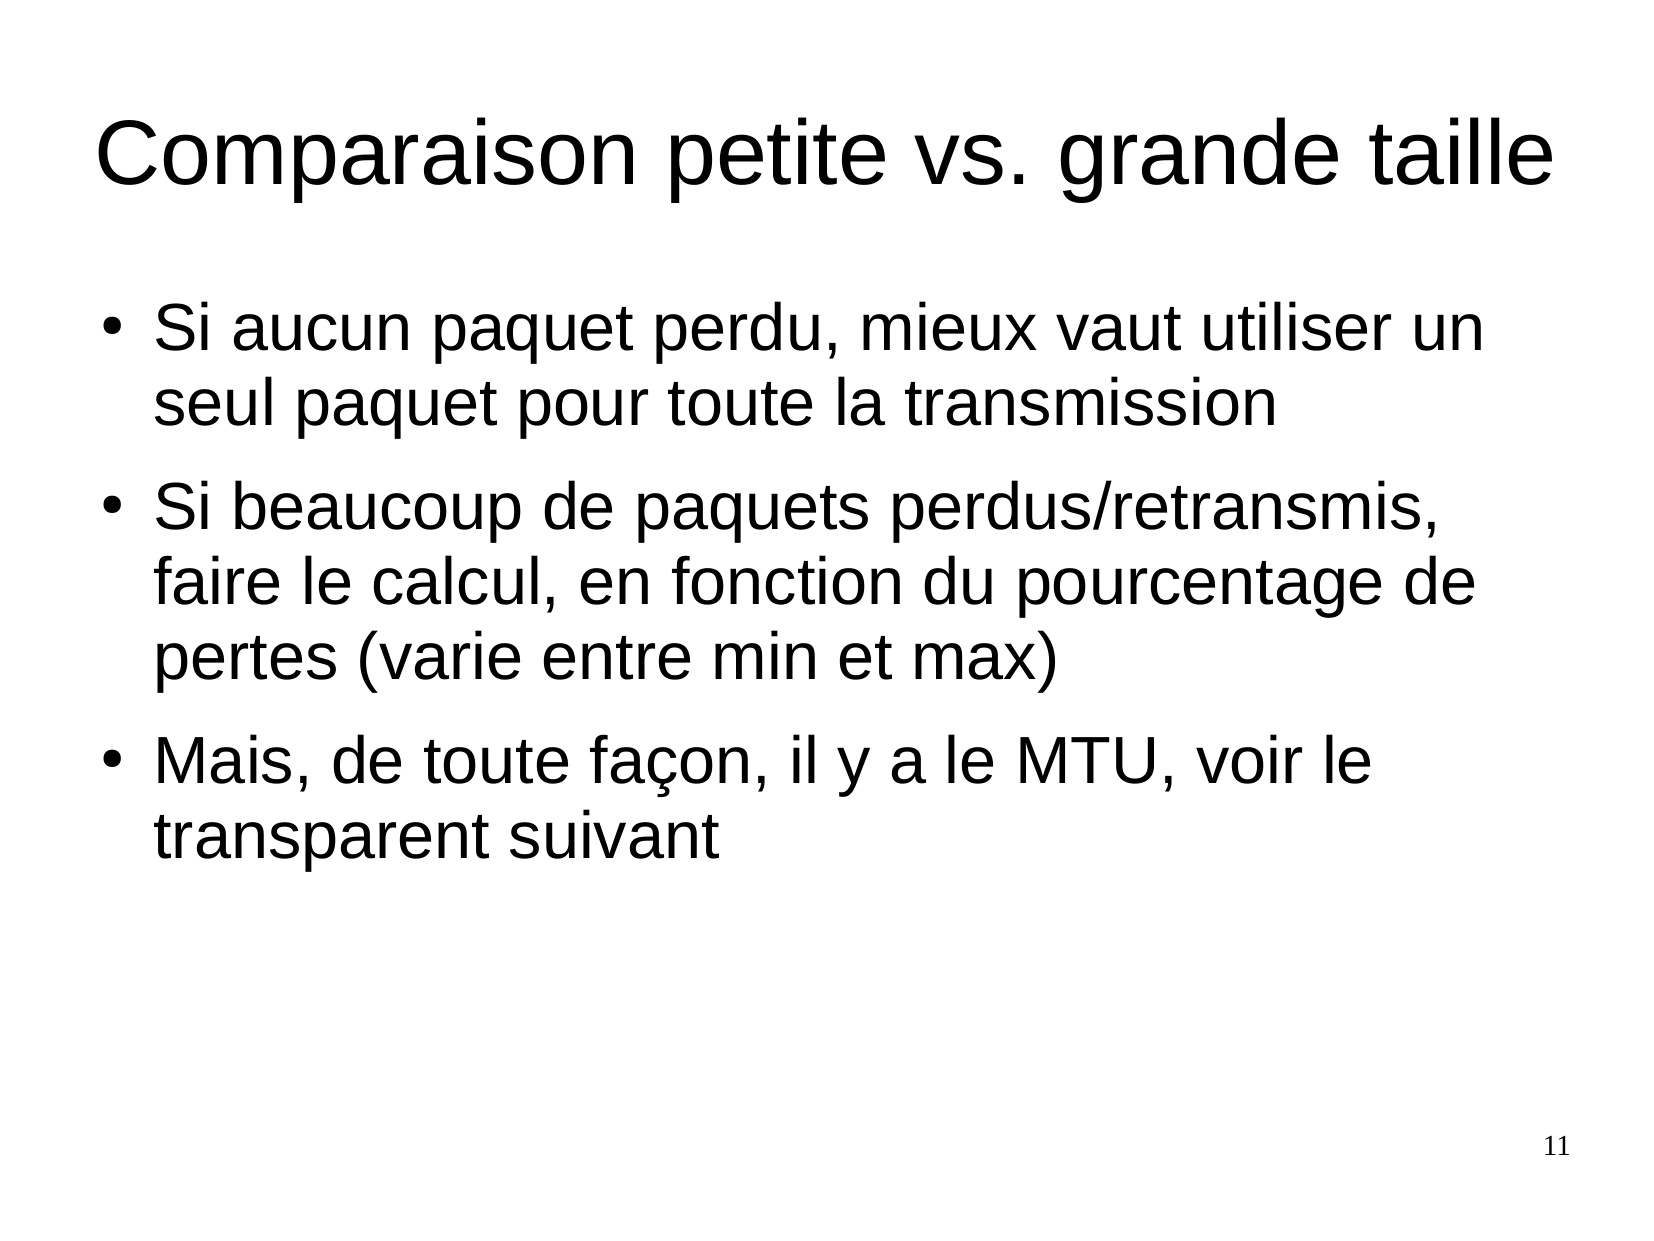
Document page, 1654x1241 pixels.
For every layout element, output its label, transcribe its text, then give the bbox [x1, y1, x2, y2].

list Si aucun paquet perdu, mieux vaut utiliser un seul paquet pour toute la transmission Si beaucoup de paquets perdus/retransmis, faire le calcul, en fonction du pourcentage de pertes (varie entre min et max) Mais, de toute façon, il y a le MTU, voir le transparent suivant [82, 290, 1571, 1109]
title Comparaison petite vs. grande taille [82, 56, 1571, 250]
